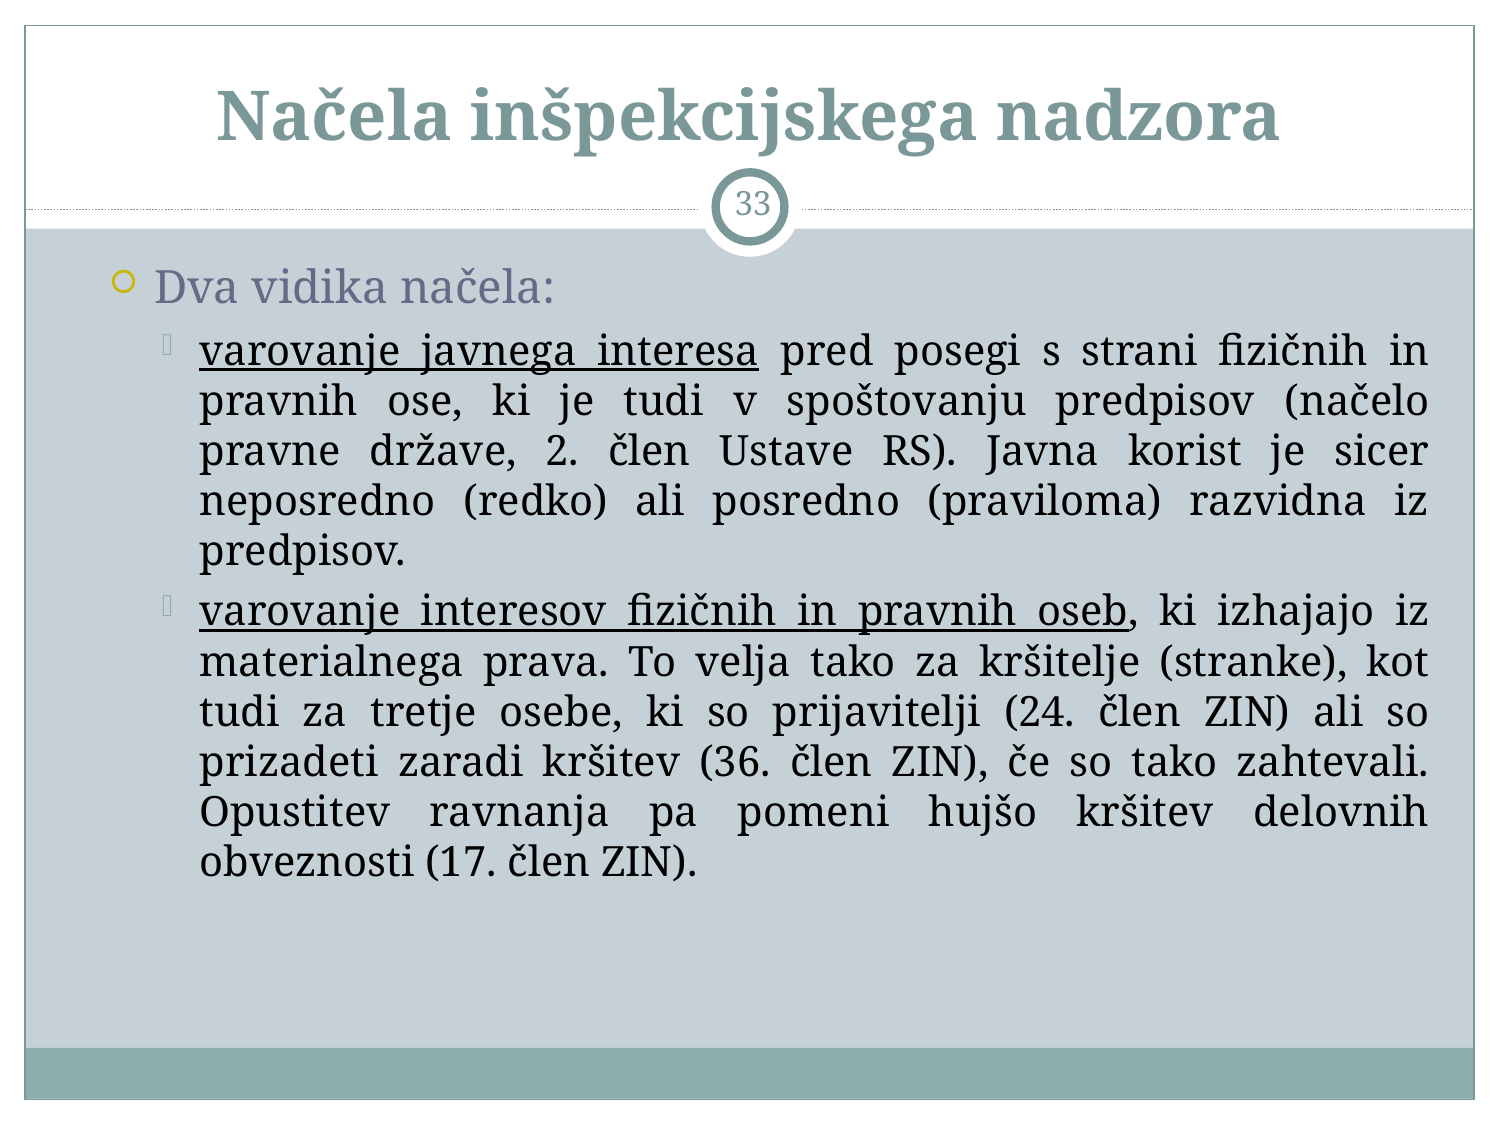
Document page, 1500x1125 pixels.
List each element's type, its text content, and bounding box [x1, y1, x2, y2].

list Dva vidika načela: varovanje javnega interesa pred posegi s strani fizičnih in pravnih ose, ki je tudi v spoštovanju predpisov (načelo pravne države, 2. člen Ustave RS). Javna korist je sicer neposredno (redko) ali posredno (praviloma) razvidna iz predpisov. varovanje interesov fizičnih in pravnih oseb, ki izhajajo iz materialnega prava. To velja tako za kršitelje (stranke), kot tudi za tretje osebe, ki so prijavitelji (24. člen ZIN) ali so prizadeti zaradi kršitev (36. člen ZIN), če so tako zahtevali. Opustitev ravnanja pa pomeni hujšo kršitev delovnih obveznosti (17. člen ZIN). [49, 250, 1445, 1071]
title Načela inšpekcijskega nadzora [49, 37, 1450, 162]
text_box <number> [715, 168, 791, 241]
